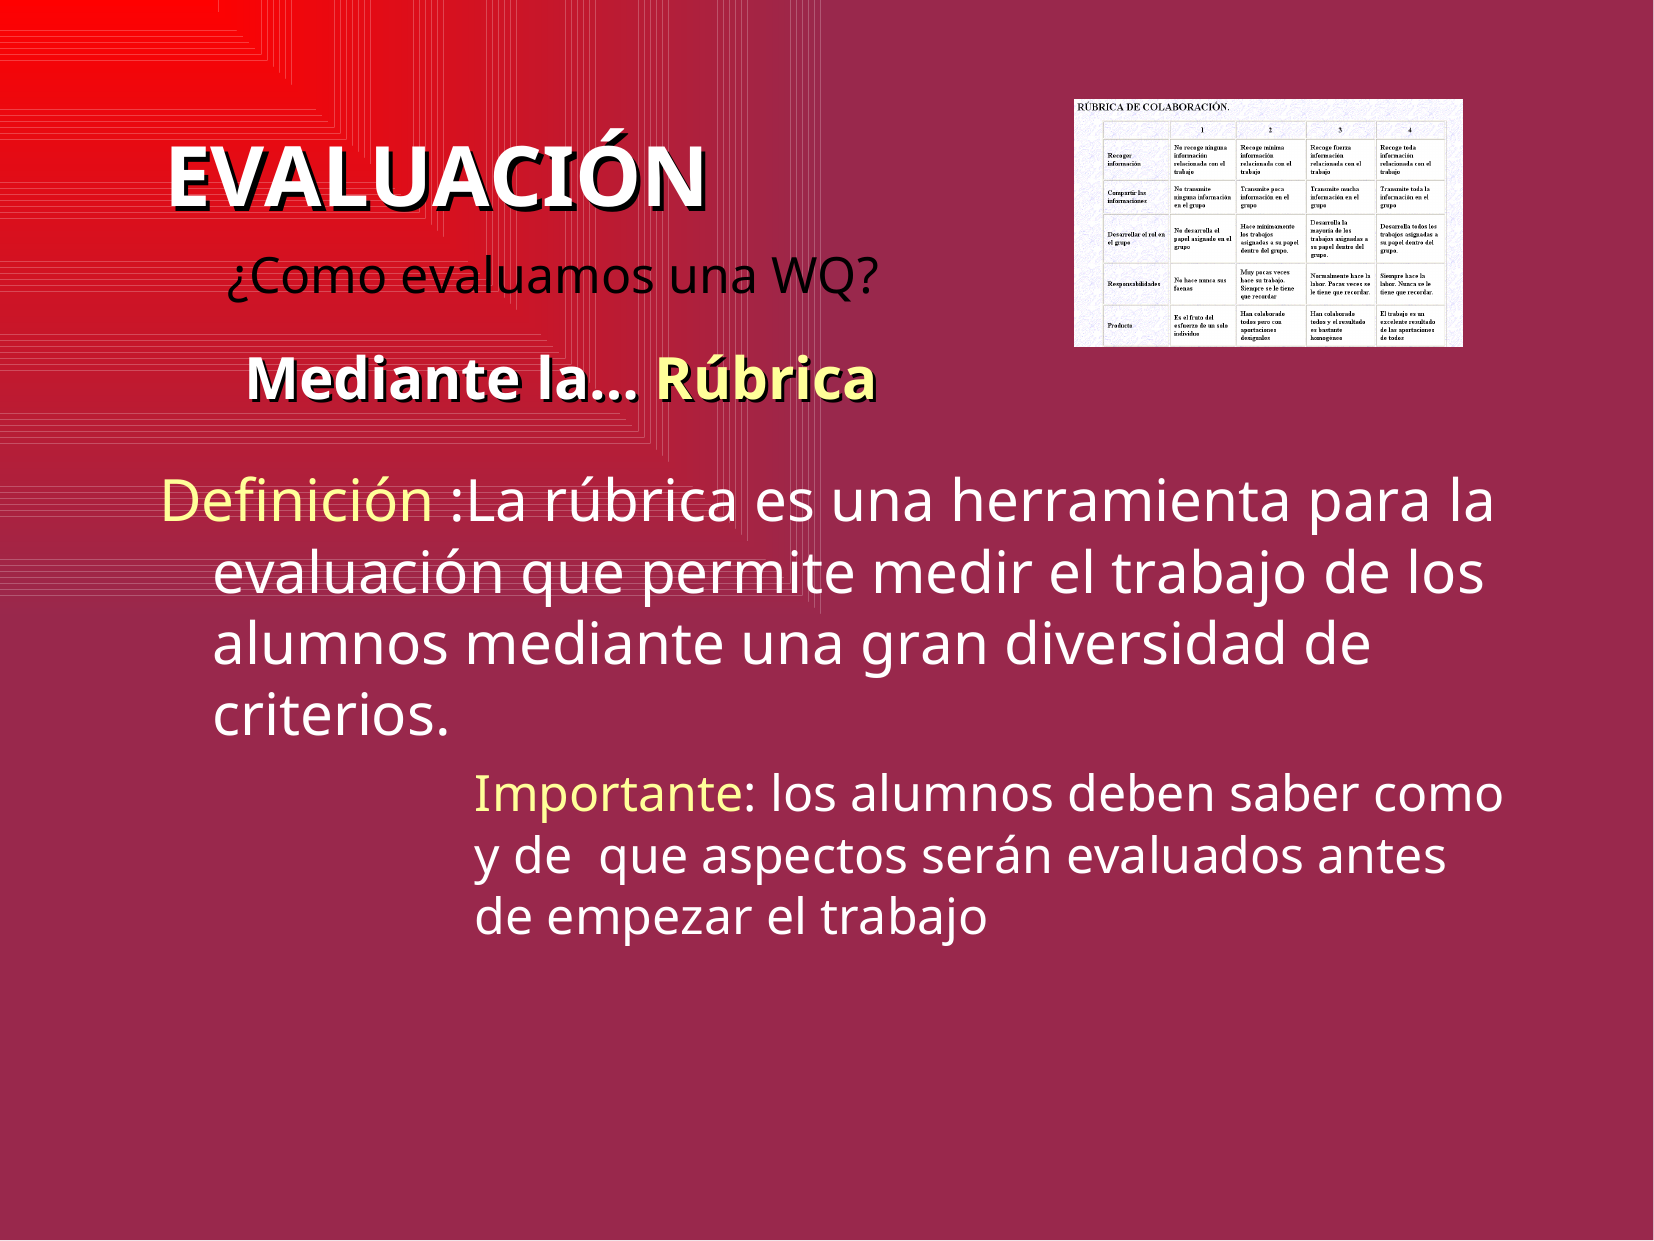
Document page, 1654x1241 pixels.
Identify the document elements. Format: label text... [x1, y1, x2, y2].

title ¿Como evaluamos una WQ? [62, 137, 1044, 388]
picture [1074, 99, 1463, 347]
text_box Importante: los alumnos deben saber como y de que aspectos serán evaluados antes de empezar el trabajo [474, 762, 1513, 1083]
text_box Mediante la… Rúbrica [244, 337, 878, 424]
text_box EVALUACIÓN [124, 112, 763, 238]
list Definición :La rúbrica es una herramienta para la evaluación que permite medir el trabajo de los alumnos mediante una gran diversidad de criterios. [125, 362, 1525, 728]
